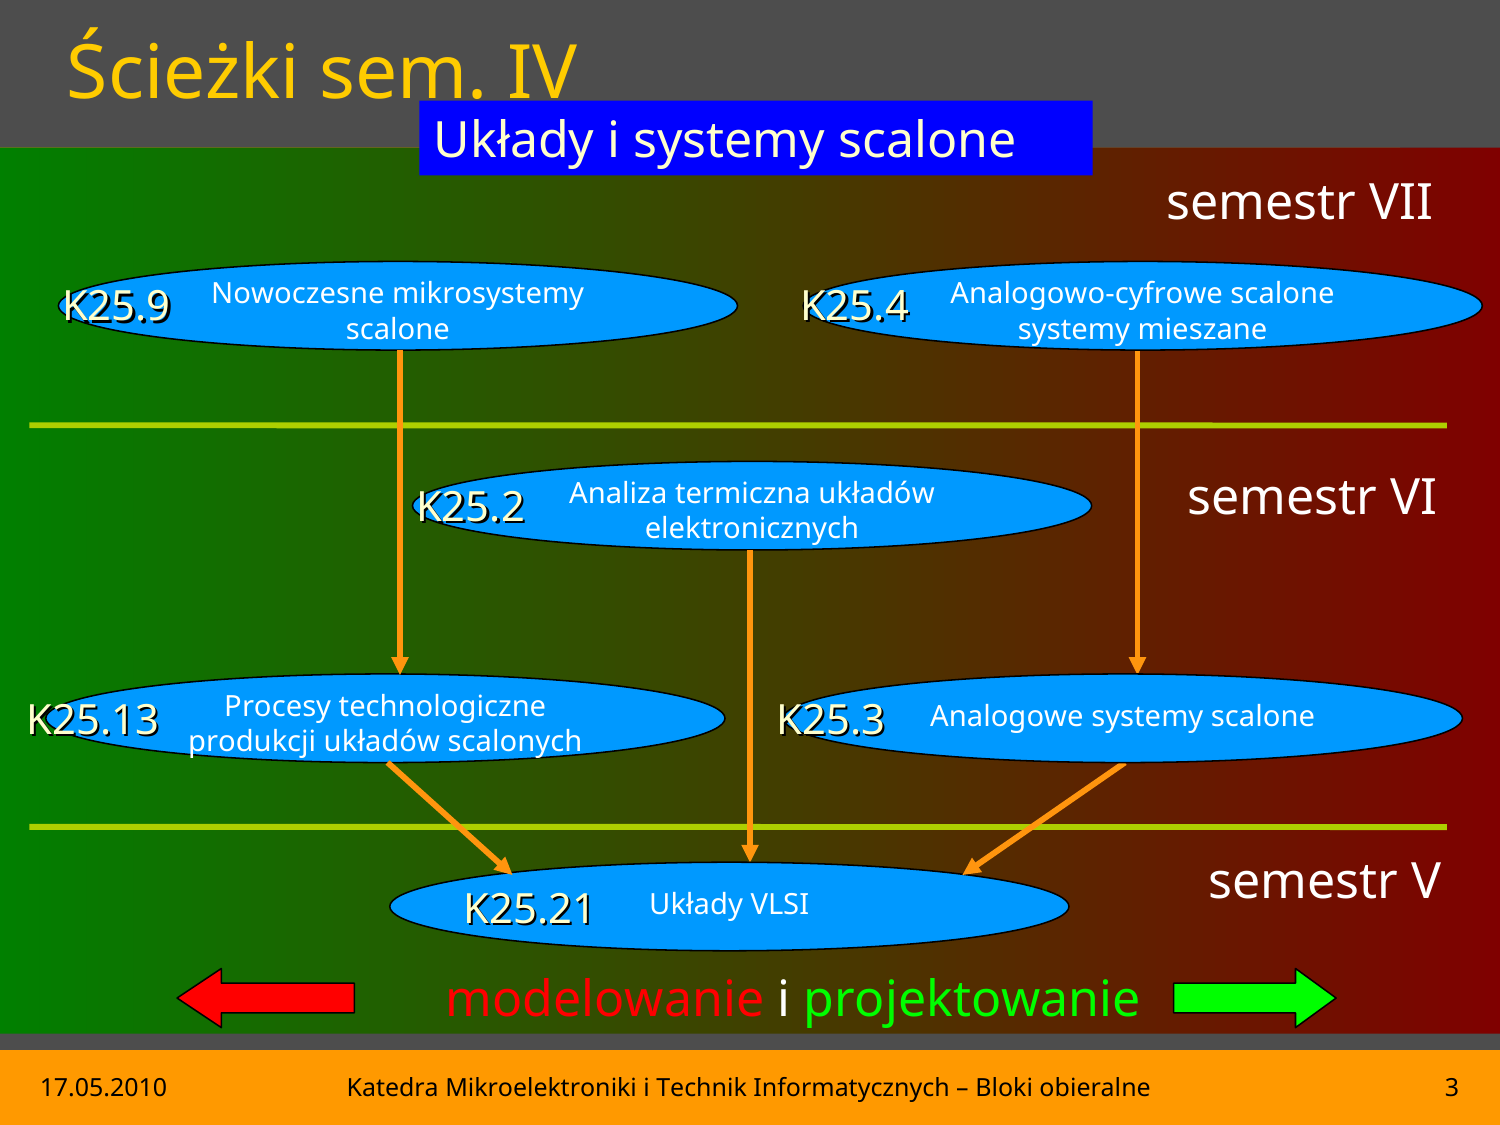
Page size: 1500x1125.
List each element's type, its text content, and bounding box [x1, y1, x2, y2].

text_box K25.2 [401, 472, 609, 538]
text_box semestr VI [1172, 456, 1477, 532]
text_box Układy i systemy scalone [419, 100, 1093, 176]
text_box Analogowo-cyfrowe scalone systemy mieszane [901, 261, 1483, 351]
text_box K25.21 [448, 874, 656, 939]
text_box Analogowe systemy scalone [885, 673, 1463, 763]
text_box [0, 147, 1500, 1034]
text_box Procesy technologiczne produkcji układów scalonych [160, 673, 726, 763]
text_box Analiza termiczna układów elektronicznych [519, 461, 1092, 550]
text_box semestr V [1193, 840, 1477, 916]
text_box Układy VLSI [389, 881, 448, 932]
text_box Układy VLSI [498, 862, 1070, 951]
text_box K25.3 [761, 685, 969, 750]
text_box Nowoczesne mikrosystemy scalone [156, 261, 738, 351]
text_box K25.4 [785, 271, 993, 337]
text_box K25.9 [47, 271, 254, 337]
text_box semestr VII [1151, 161, 1477, 237]
title Ścieżki sem. IV [52, 12, 1469, 127]
text_box modelowanie i projektowanie [430, 958, 1085, 1034]
text_box K25.13 [11, 685, 219, 751]
